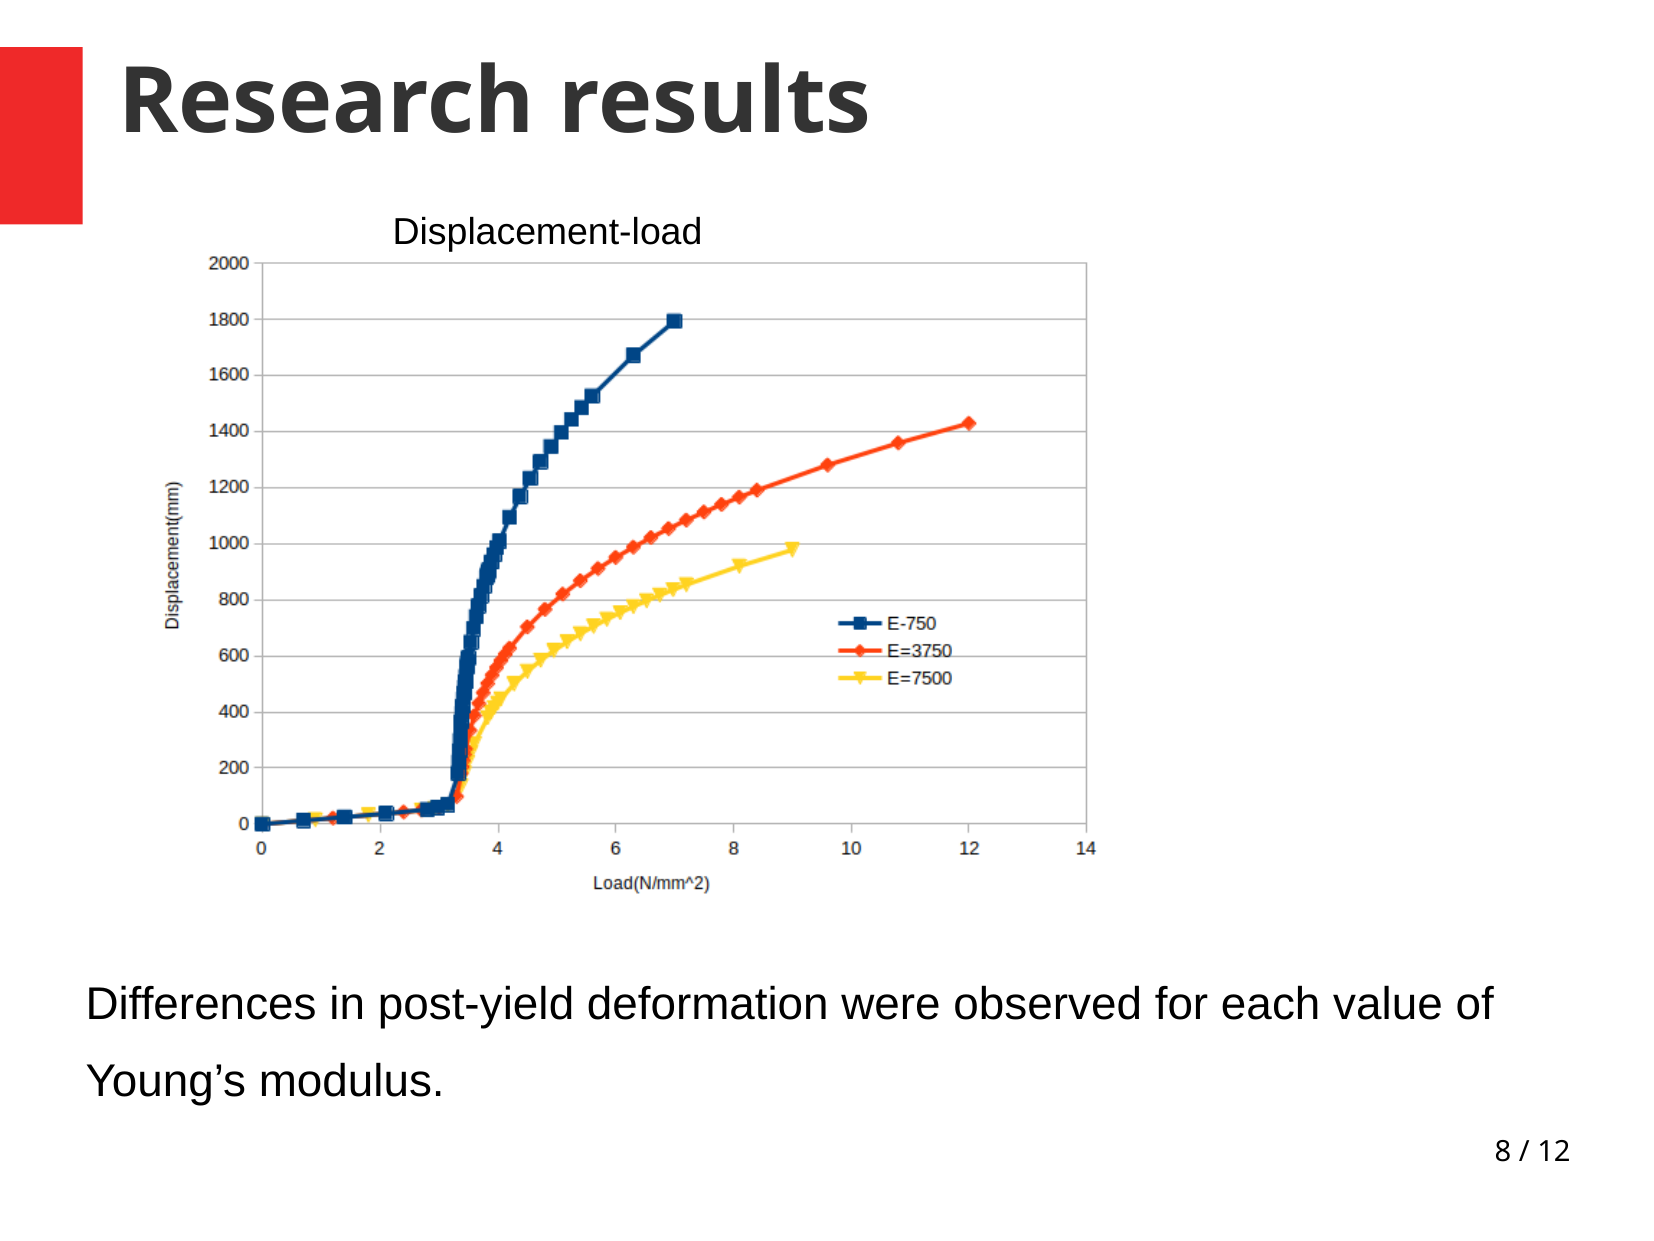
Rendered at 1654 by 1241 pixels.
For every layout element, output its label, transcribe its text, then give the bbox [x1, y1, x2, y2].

text_box Displacement-load [377, 203, 1052, 260]
text_box Differences in post-yield deformation were observed for each value of Young’s modulus. [70, 944, 1589, 1114]
title Research results [118, 0, 1571, 201]
picture [141, 238, 1158, 898]
